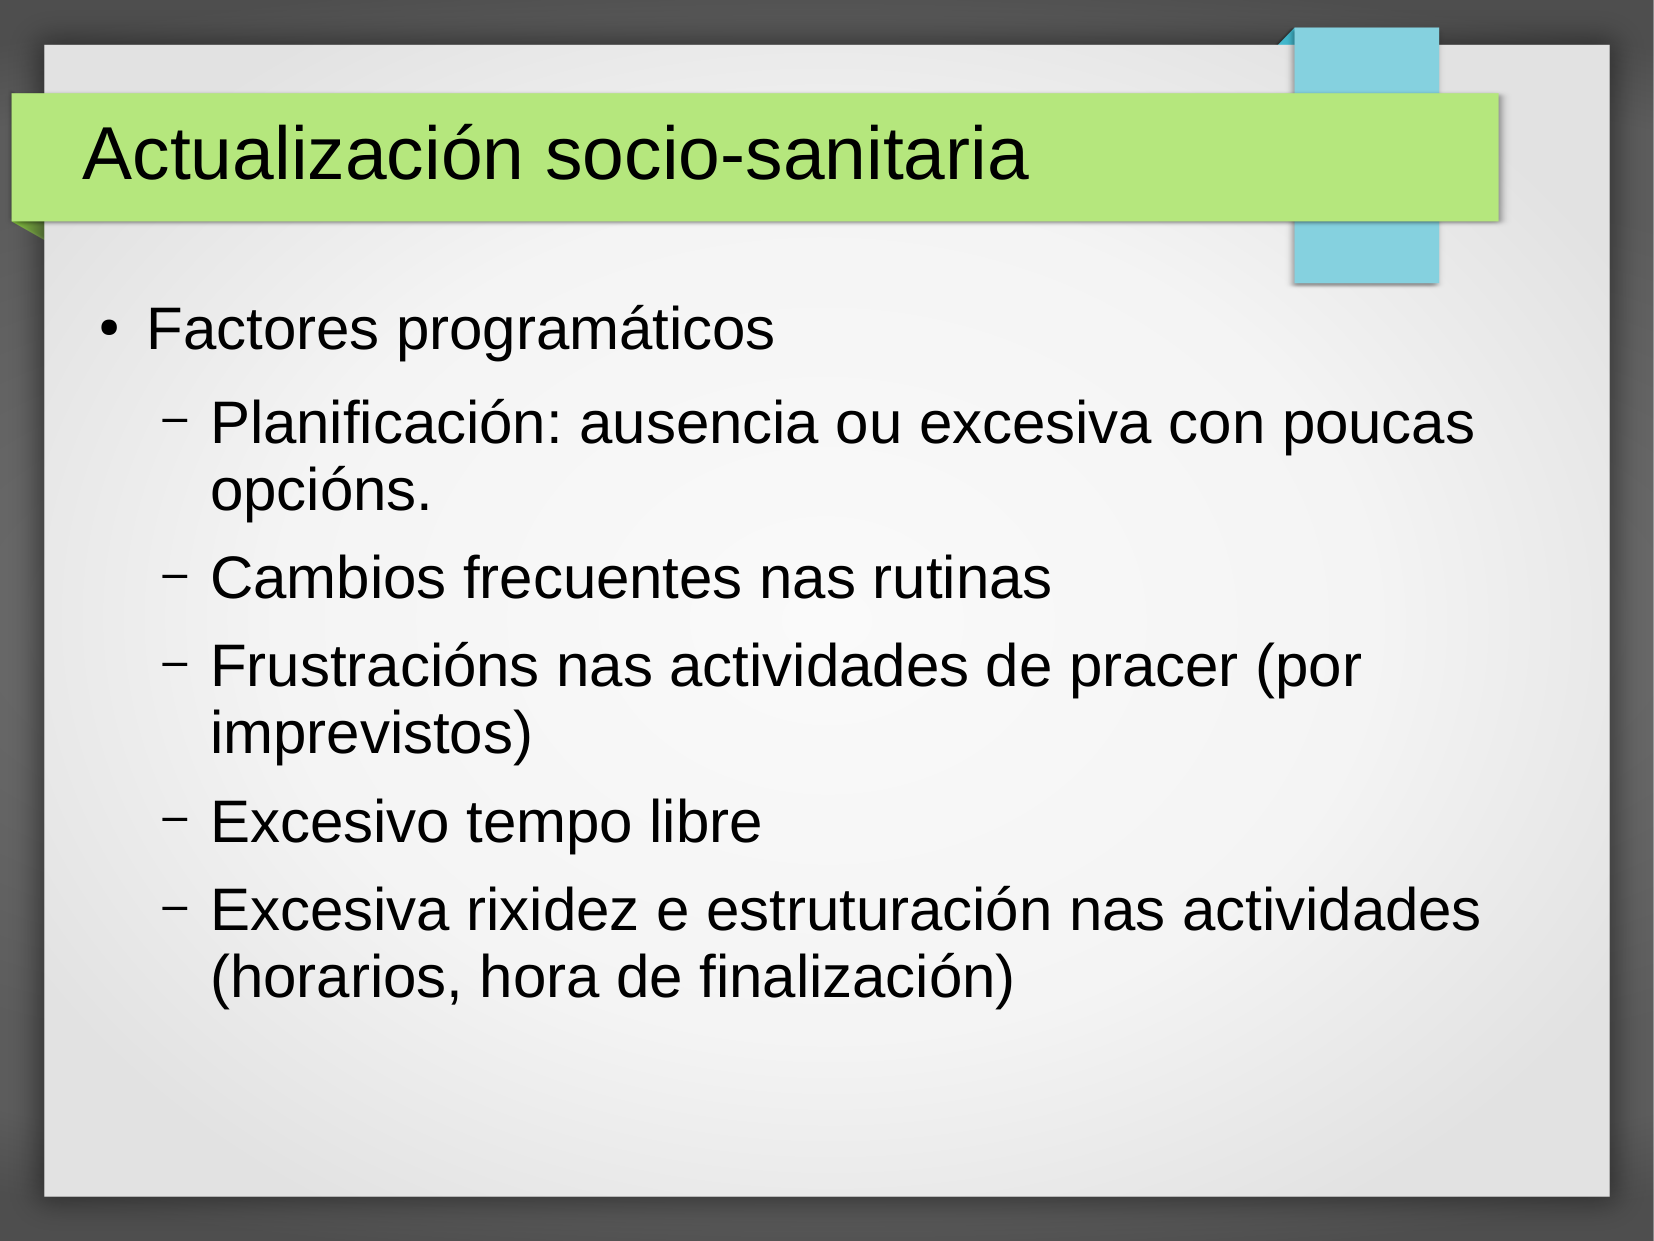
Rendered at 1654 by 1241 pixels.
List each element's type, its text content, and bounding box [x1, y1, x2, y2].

picture [0, 0, 1654, 1241]
list Factores programáticos Planificación: ausencia ou excesiva con poucas opcións. Cambios frecuentes nas rutinas Frustracións nas actividades de pracer (por imprevistos) Excesivo tempo libre Excesiva rixidez e estruturación nas actividades (horarios, hora de finalización) [82, 295, 1571, 1015]
title Actualización socio-sanitaria [82, 94, 1264, 213]
